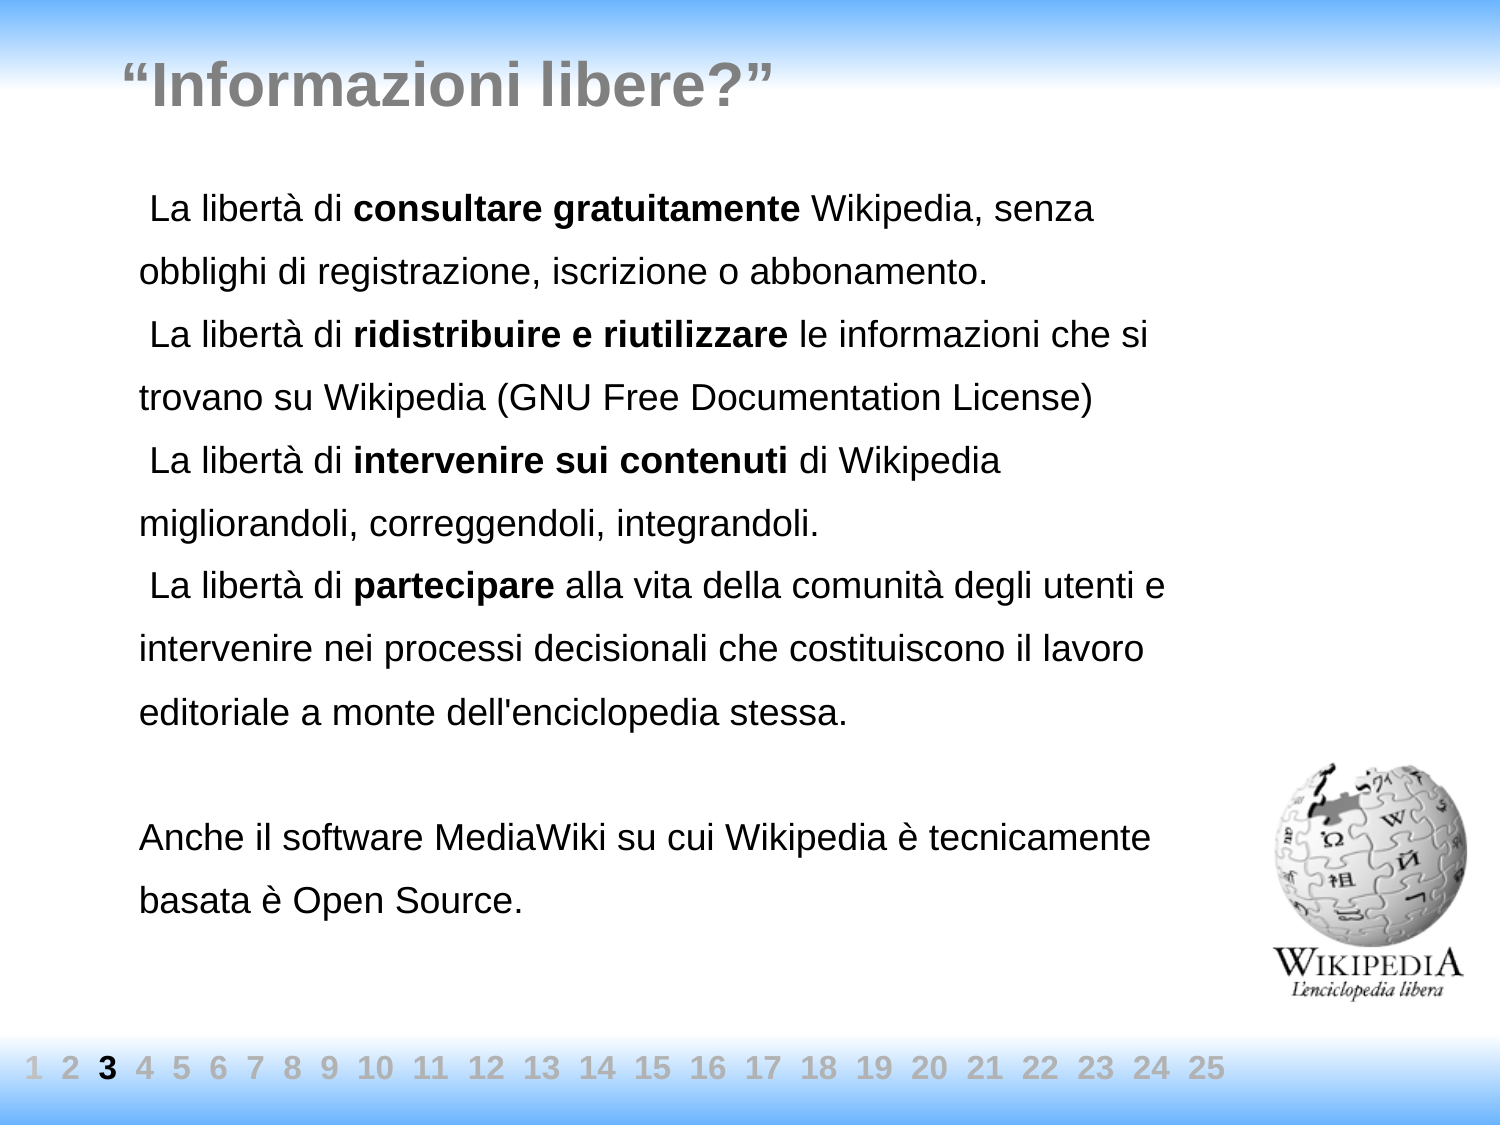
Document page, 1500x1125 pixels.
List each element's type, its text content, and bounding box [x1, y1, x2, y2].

text_box 1 2 3 4 5 6 7 8 9 10 11 12 13 14 15 16 17 18 19 20 21 22 23 24 25 [24, 1049, 1267, 1087]
text_box “Informazioni libere?” [120, 50, 1479, 120]
chart [1265, 761, 1477, 1004]
text_box [0, 0, 1500, 91]
text_box [0, 1034, 1500, 1125]
text_box La libertà di consultare gratuitamente Wikipedia, senza obblighi di registrazione, iscrizione o abbonamento. La libertà di ridistribuire e riutilizzare le informazioni che si trovano su Wikipedia (GNU Free Documentation License) La libertà di intervenire sui contenuti di Wikipedia migliorandoli, correggendoli, integrandoli. La libertà di partecipare alla vita della comunità degli utenti e intervenire nei processi decisionali che costituiscono il lavoro editoriale a monte dell'enciclopedia stessa. Anche il software MediaWiki su cui Wikipedia è tecnicamente basata è Open Source. [124, 158, 1241, 959]
